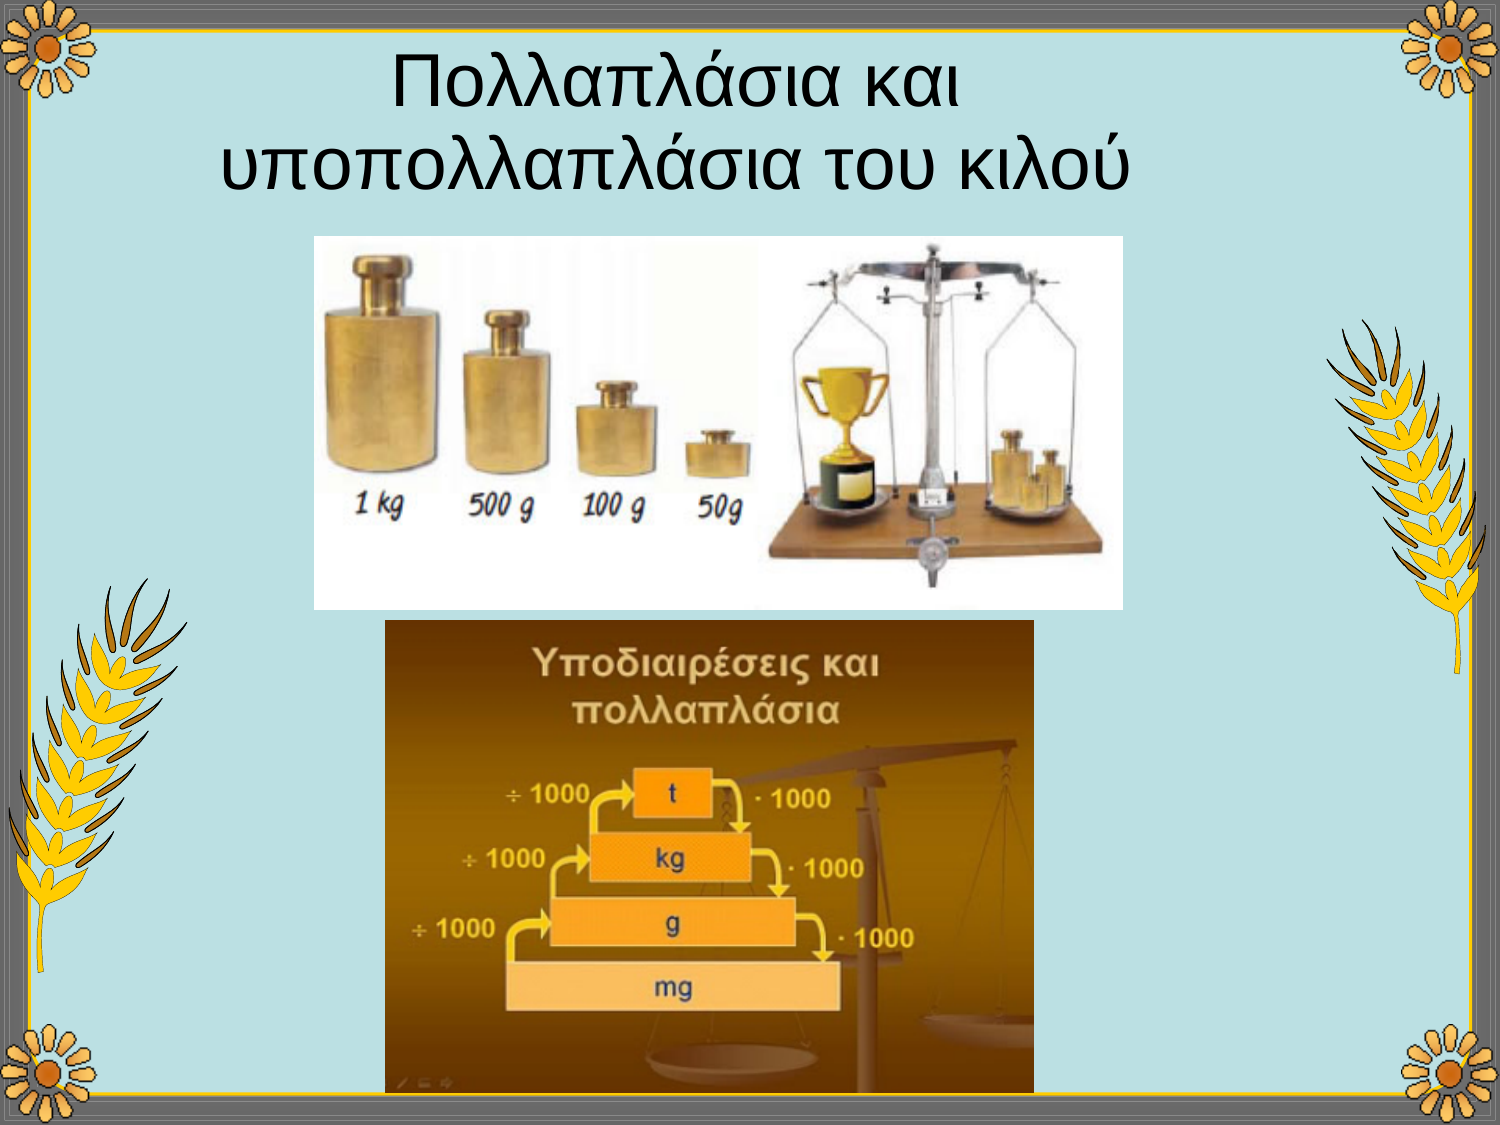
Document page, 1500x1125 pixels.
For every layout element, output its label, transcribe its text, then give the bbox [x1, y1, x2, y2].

picture [385, 620, 1034, 1093]
picture [0, 1024, 99, 1125]
picture [1401, 0, 1500, 100]
title Πολλαπλάσια και υποπολλαπλάσια του κιλού [112, 0, 1240, 266]
picture [314, 266, 1123, 610]
picture [1401, 1024, 1500, 1125]
picture [0, 0, 99, 100]
